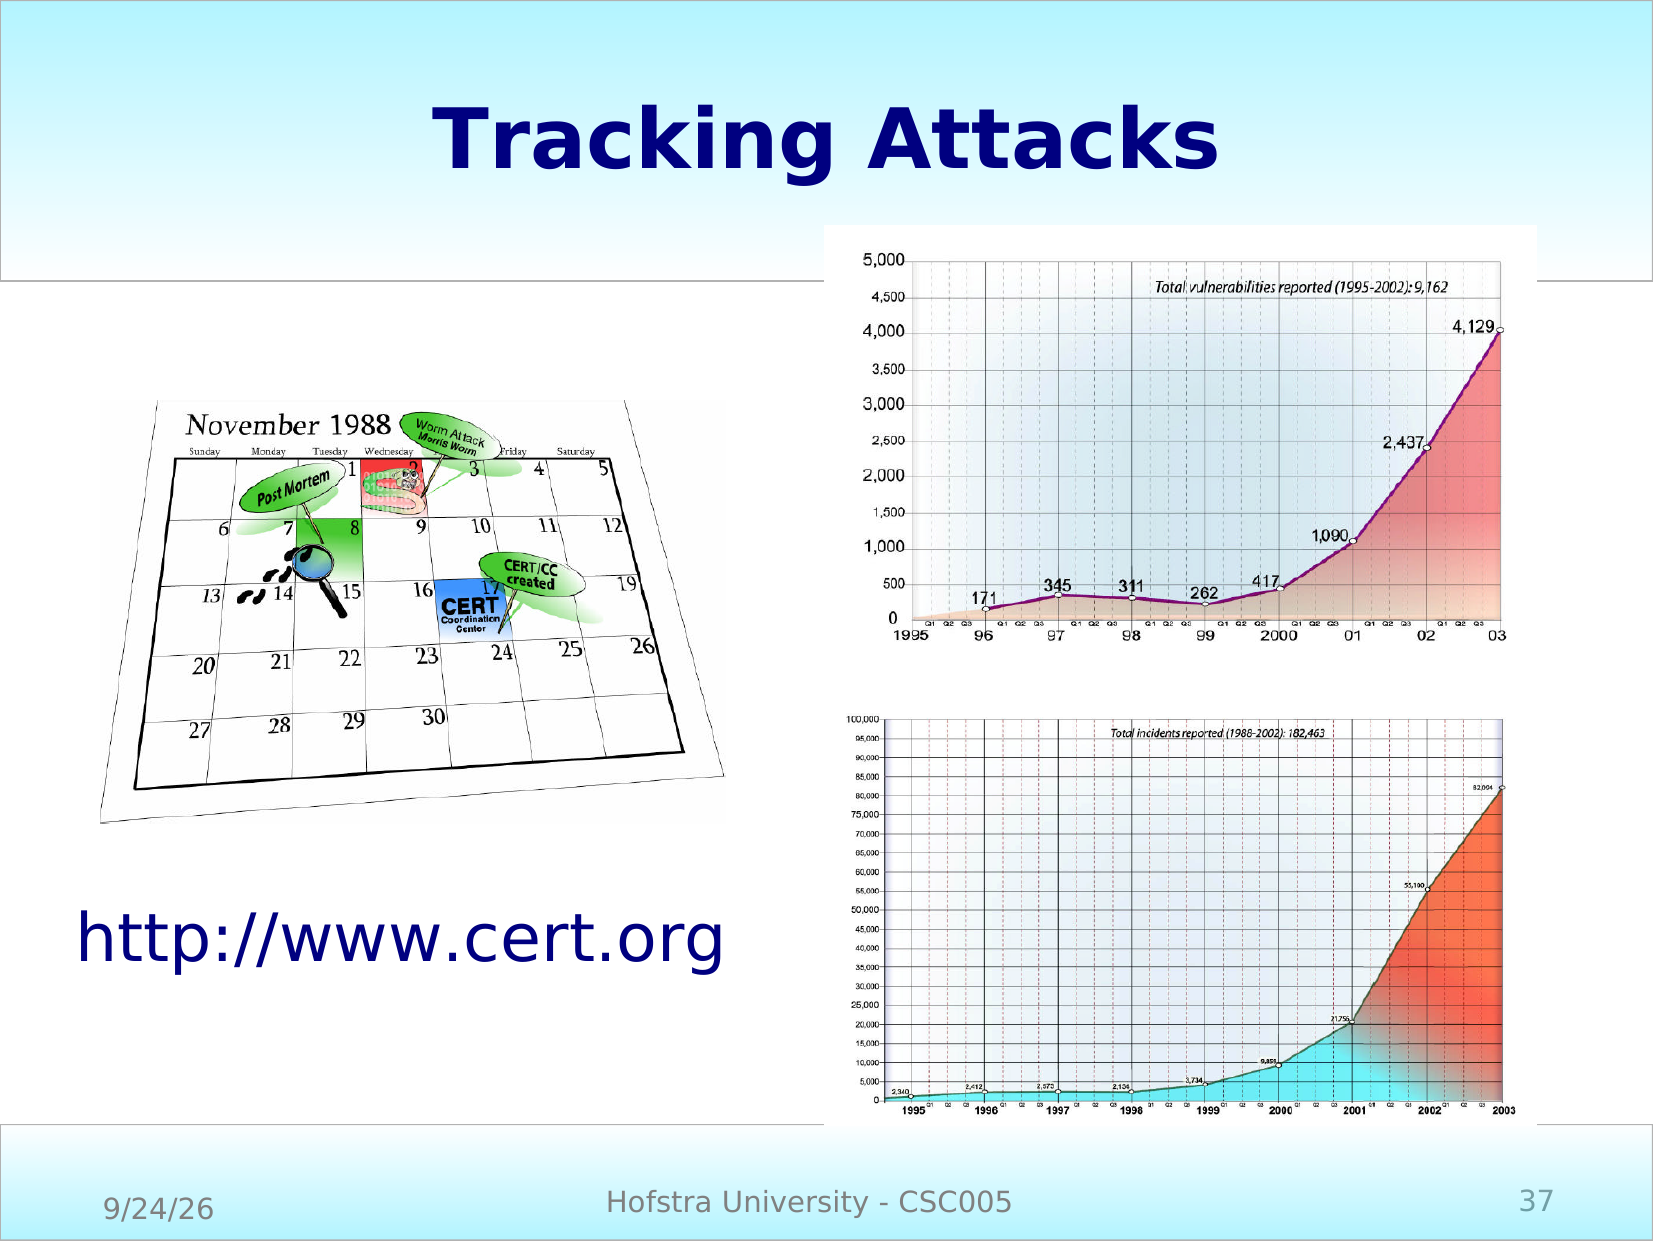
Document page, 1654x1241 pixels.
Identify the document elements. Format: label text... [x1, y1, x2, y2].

title Tracking Attacks [78, 77, 1577, 203]
list http://www.cert.org [74, 900, 750, 1013]
picture [64, 374, 750, 826]
picture [824, 225, 1537, 659]
picture [824, 692, 1537, 1126]
